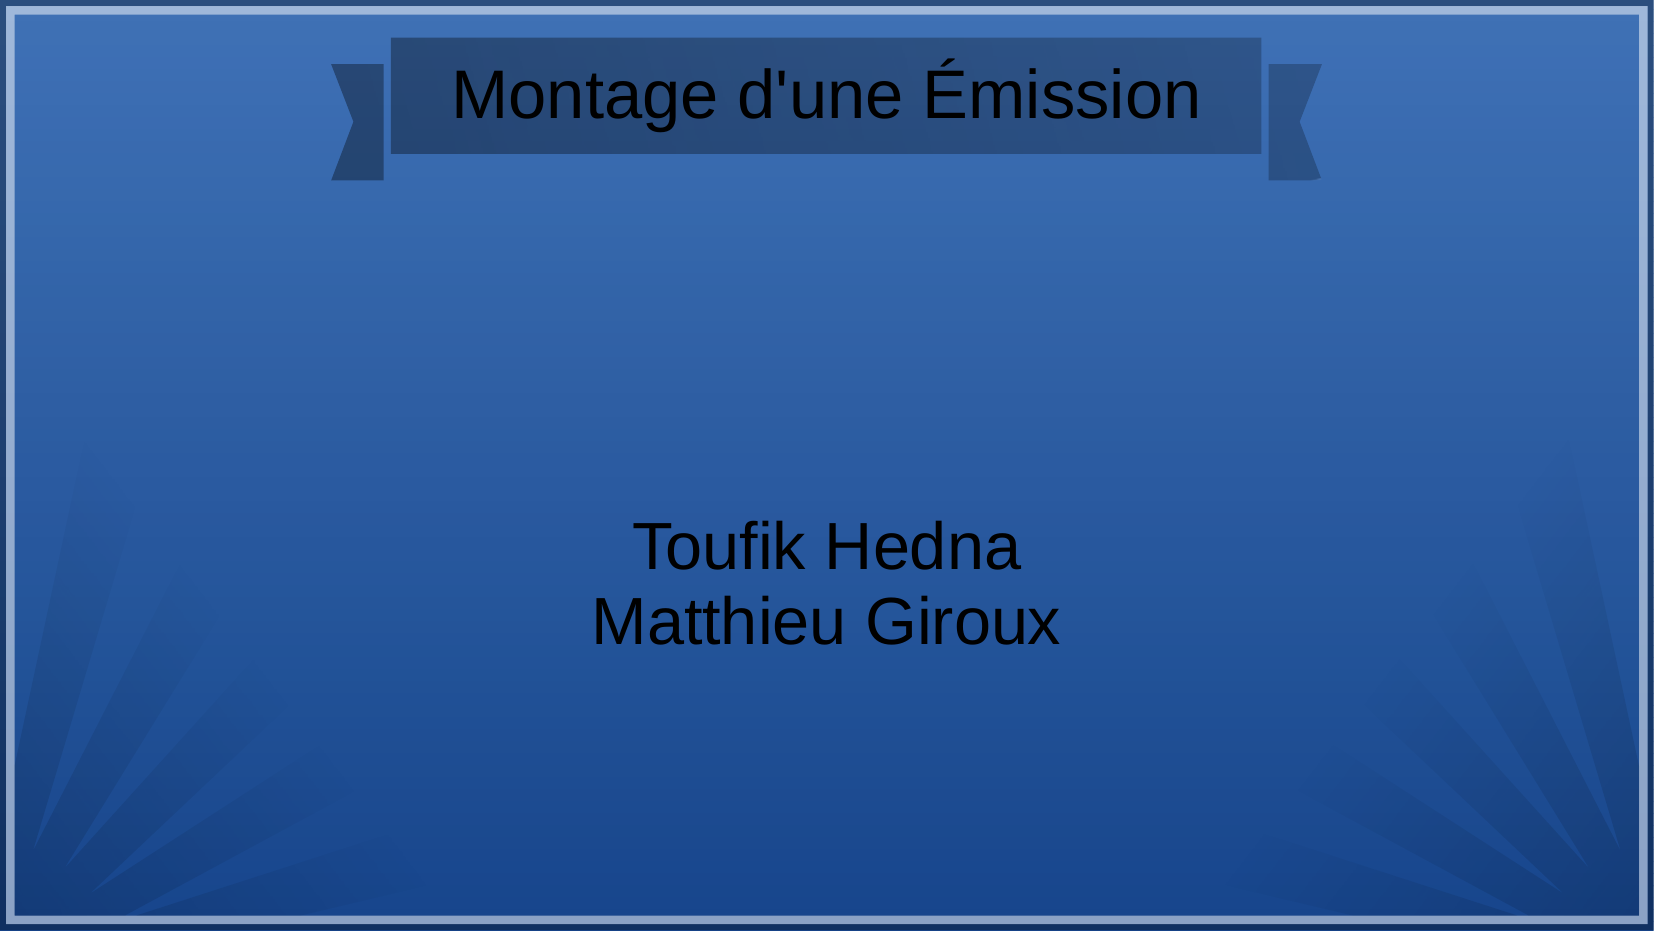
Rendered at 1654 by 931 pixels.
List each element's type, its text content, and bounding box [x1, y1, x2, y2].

subtitle Toufik Hedna Matthieu Giroux [82, 224, 1571, 931]
title Montage d'une Émission [389, 35, 1264, 154]
